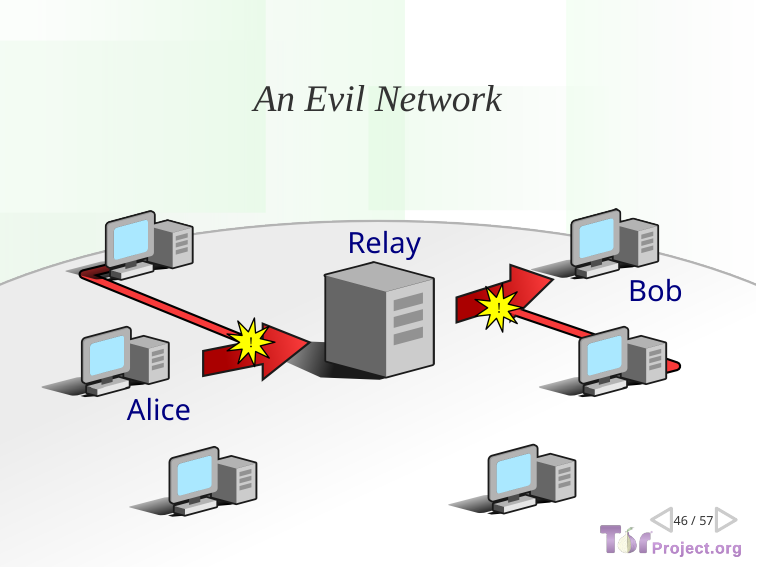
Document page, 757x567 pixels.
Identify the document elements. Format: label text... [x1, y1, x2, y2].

text_box <number> / 61 [618, 504, 756, 555]
picture [0, 0, 757, 567]
text_box Alice [102, 382, 216, 432]
text_box Relay [300, 215, 469, 266]
text_box [651, 508, 672, 532]
text_box [716, 508, 737, 532]
text_box Bob [599, 262, 712, 313]
text_box An Evil Network [0, 70, 756, 127]
